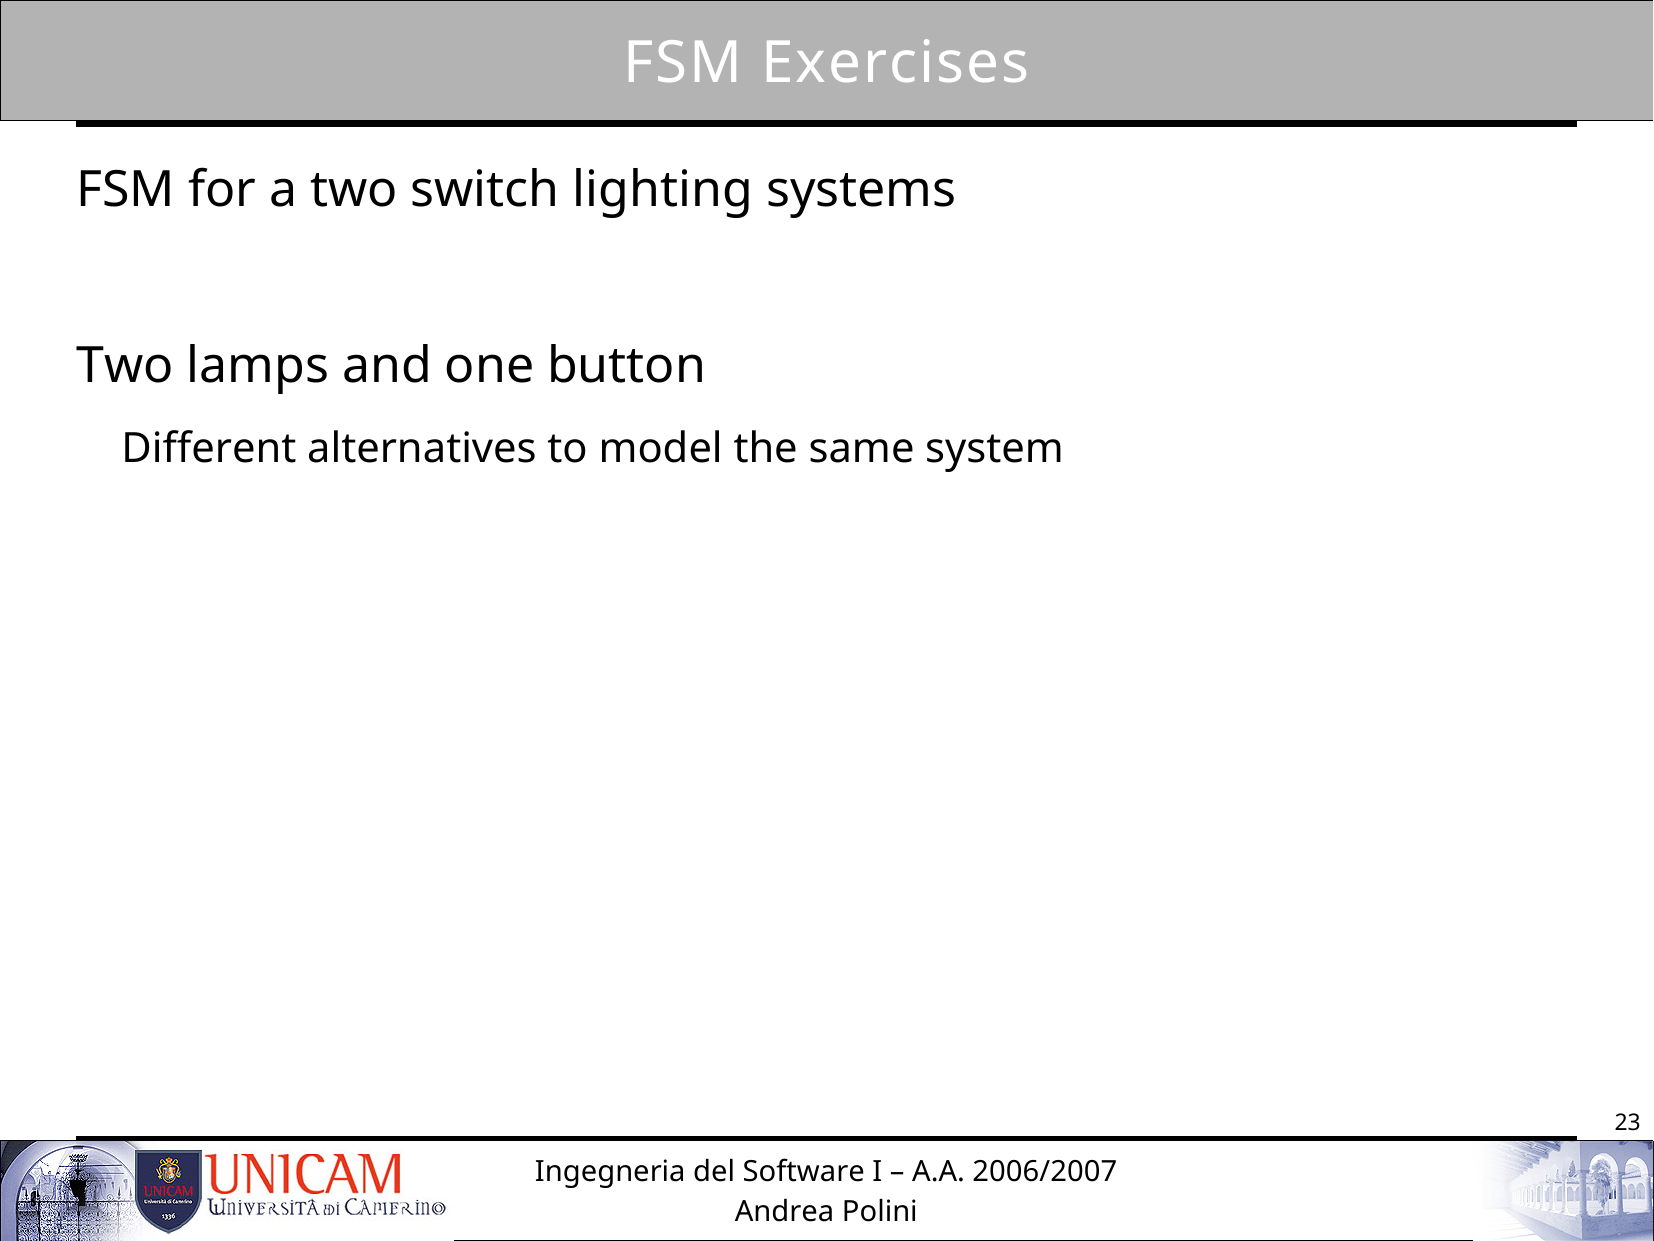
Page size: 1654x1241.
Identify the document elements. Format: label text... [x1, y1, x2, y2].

picture [1473, 1141, 1654, 1241]
list FSM for a two switch lighting systems Two lamps and one button Different alternatives to model the same system [76, 152, 1577, 656]
picture [0, 1141, 454, 1241]
title FSM Exercises [0, 0, 1653, 121]
